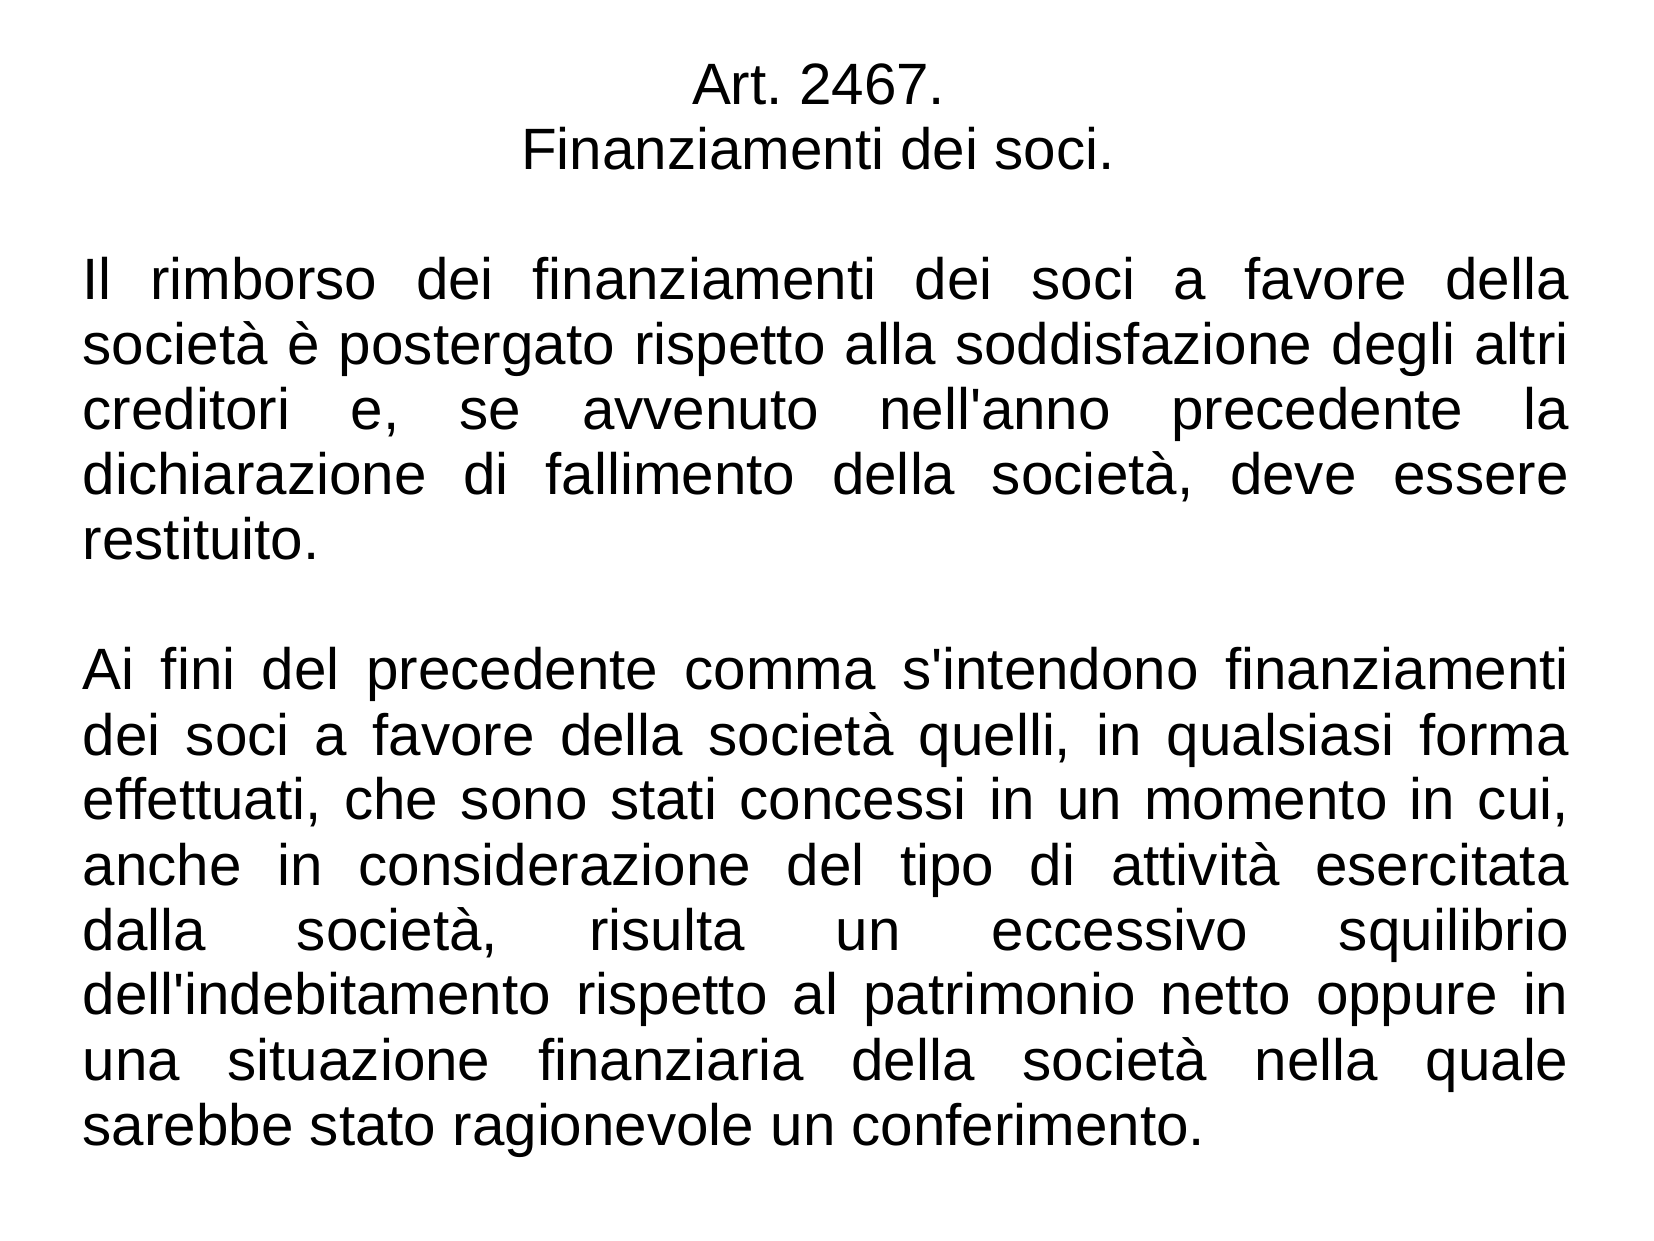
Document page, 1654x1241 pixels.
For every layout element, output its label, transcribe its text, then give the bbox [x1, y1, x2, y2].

subtitle Art. 2467. Finanziamenti dei soci. Il rimborso dei finanziamenti dei soci a favore della società è postergato rispetto alla soddisfazione degli altri creditori e, se avvenuto nell'anno precedente la dichiarazione di fallimento della società, deve essere restituito. Ai fini del precedente comma s'intendono finanziamenti dei soci a favore della società quelli, in qualsiasi forma effettuati, che sono stati concessi in un momento in cui, anche in considerazione del tipo di attività esercitata dalla società, risulta un eccessivo squilibrio dell'indebitamento rispetto al patrimonio netto oppure in una situazione finanziaria della società nella quale sarebbe stato ragionevole un conferimento. [82, 28, 1571, 1182]
